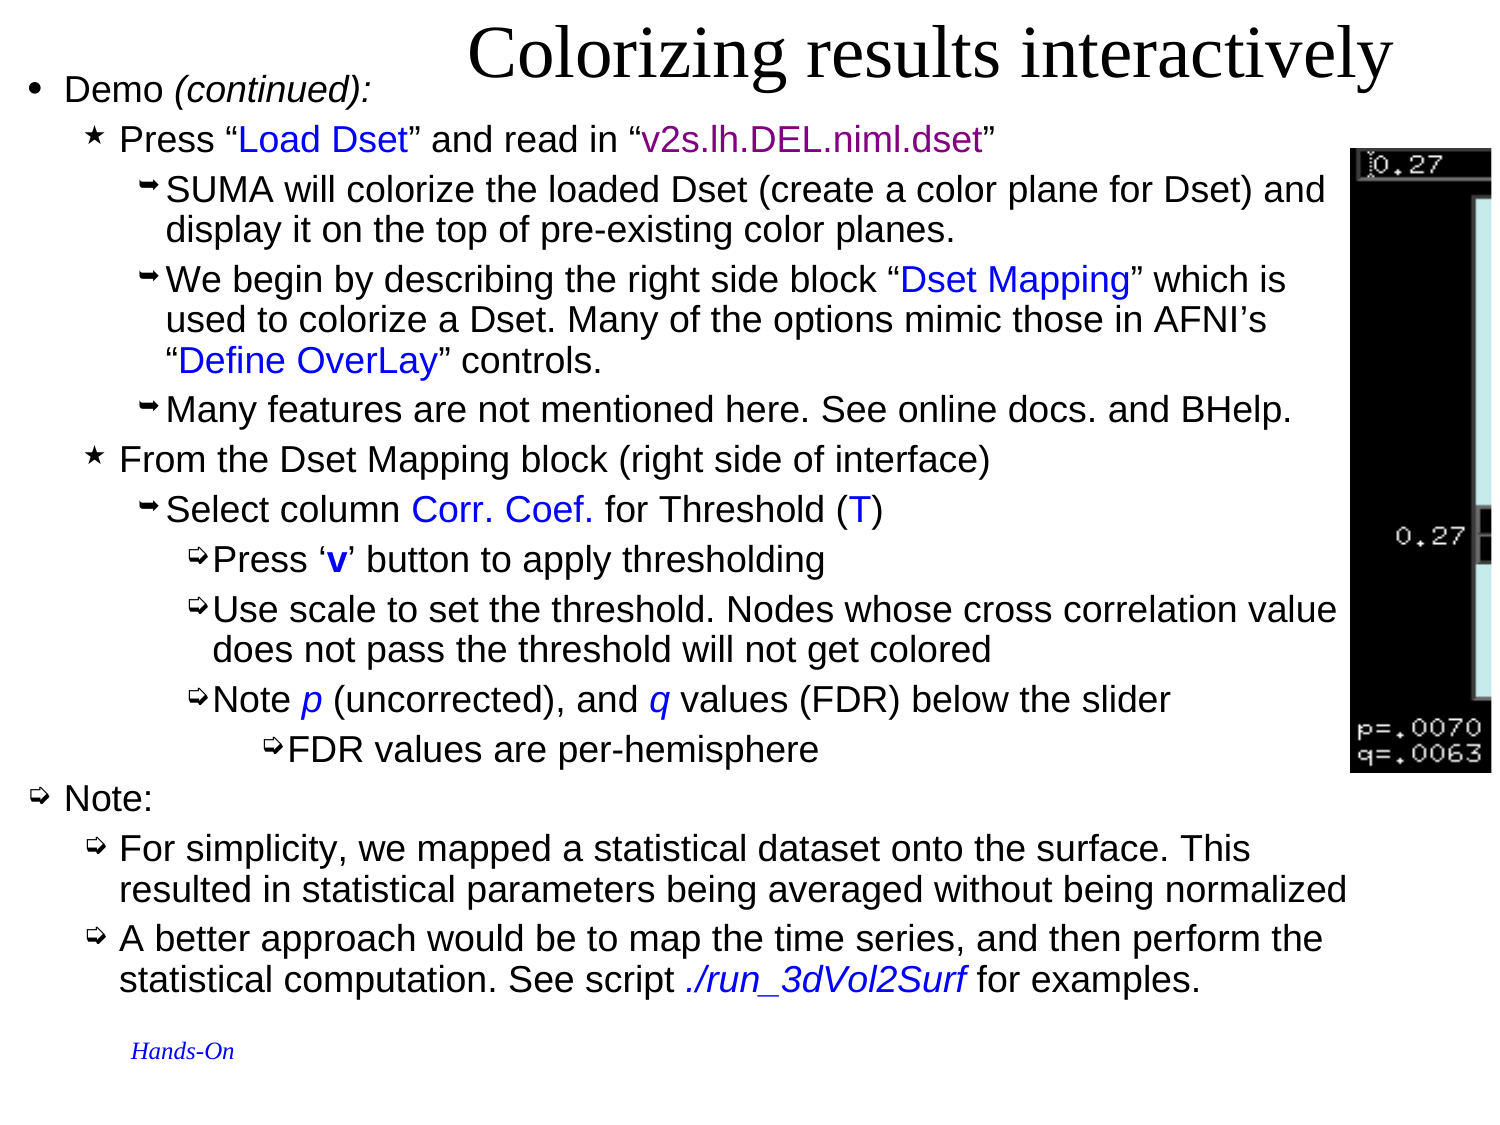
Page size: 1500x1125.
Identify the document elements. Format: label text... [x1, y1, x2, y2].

title Colorizing results interactively [293, 0, 1500, 107]
picture [1350, 148, 1492, 773]
text_box Hands-On [116, 1028, 250, 1074]
list Demo (continued): Press “Load Dset” and read in “v2s.lh.DEL.niml.dset” SUMA will colorize the loaded Dset (create a color plane for Dset) and display it on the top of pre-existing color planes. We begin by describing the right side block “Dset Mapping” which is used to colorize a Dset. Many of the options mimic those in AFNI’s “Define OverLay” controls. Many features are not mentioned here. See online docs. and BHelp. From the Dset Mapping block (right side of interface) Select column Corr. Coef. for Threshold (T) Press ‘v’ button to apply thresholding Use scale to set the threshold. Nodes whose cross correlation value does not pass the threshold will not get colored Note p (uncorrected), and q values (FDR) below the slider FDR values are per-hemisphere Note: For simplicity, we mapped a statistical dataset onto the surface. This resulted in statistical parameters being averaged without being normalized A better approach would be to map the time series, and then perform the statistical computation. See script ./run_3dVol2Surf for examples. [11, 62, 1387, 1100]
